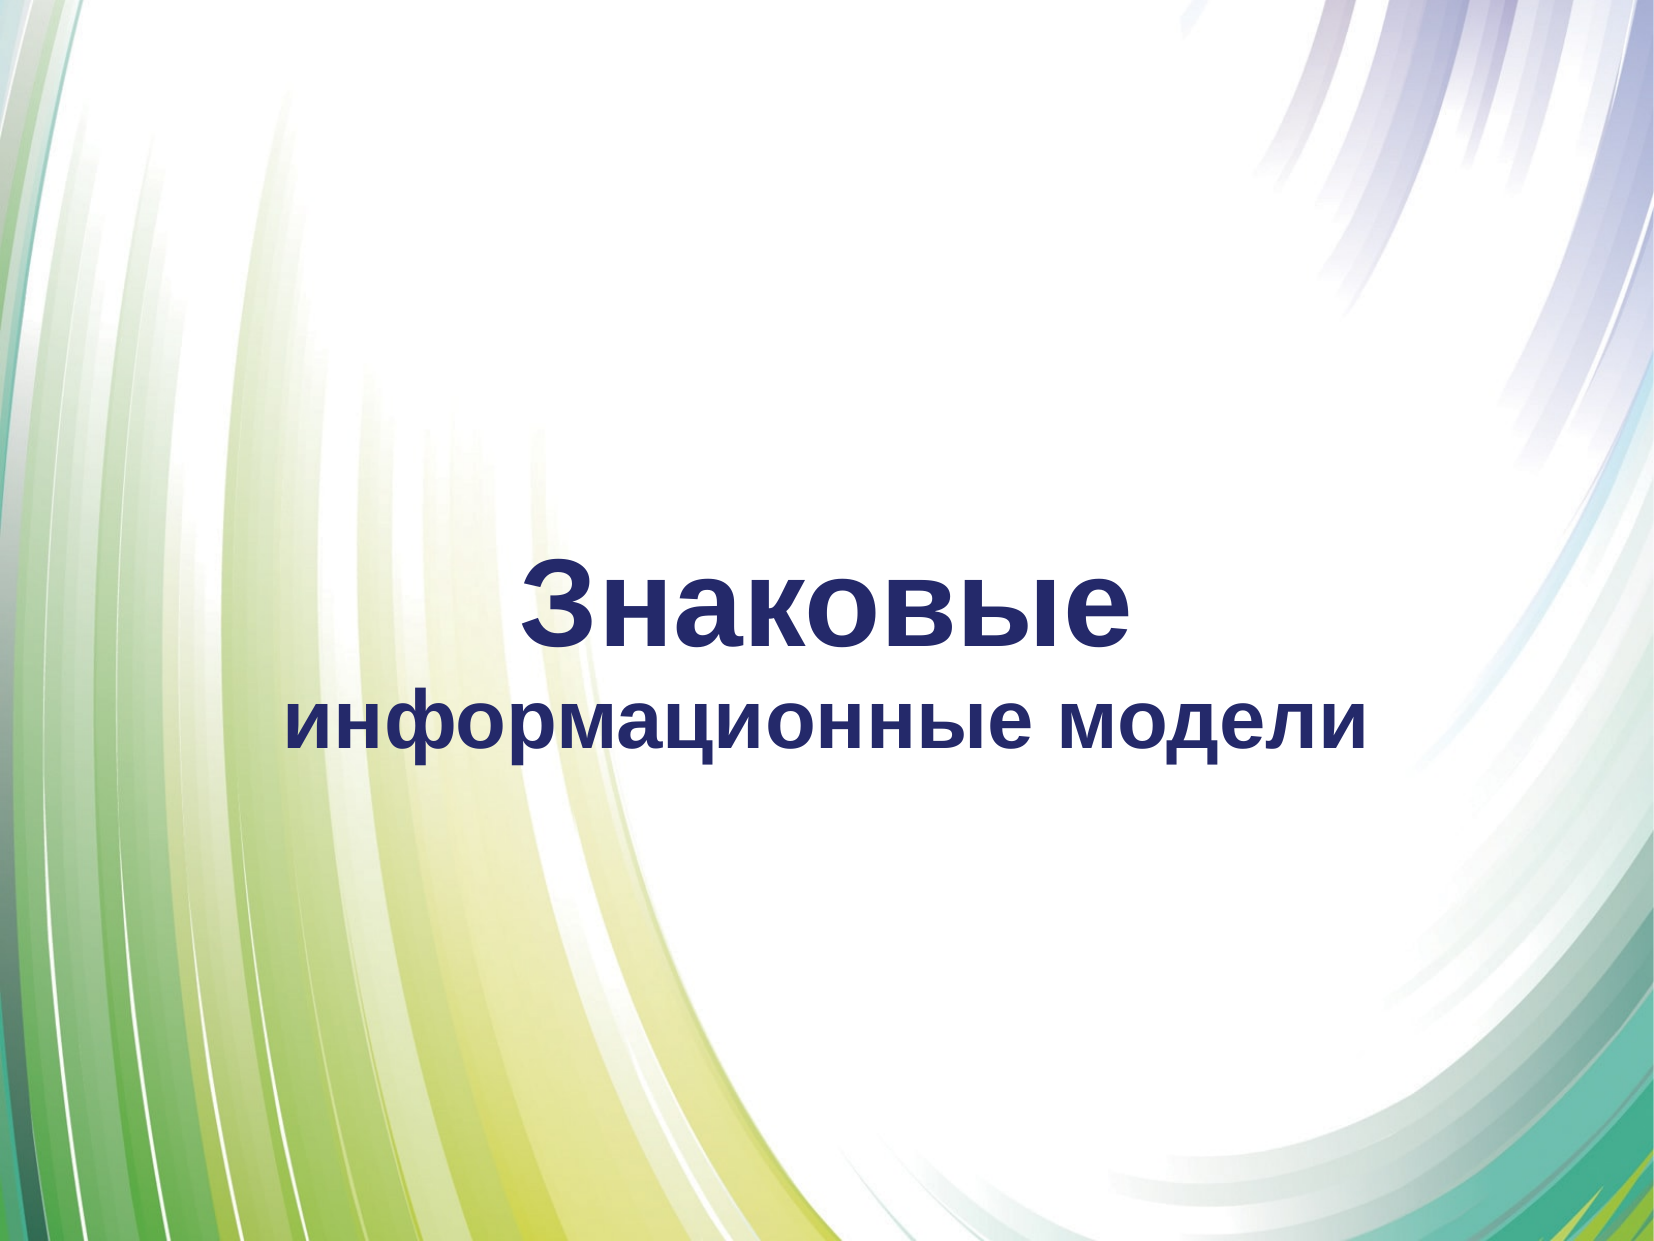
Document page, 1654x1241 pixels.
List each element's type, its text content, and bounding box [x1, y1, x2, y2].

picture [0, 0, 1654, 1241]
subtitle Знаковые информационные модели [82, 290, 1571, 1010]
